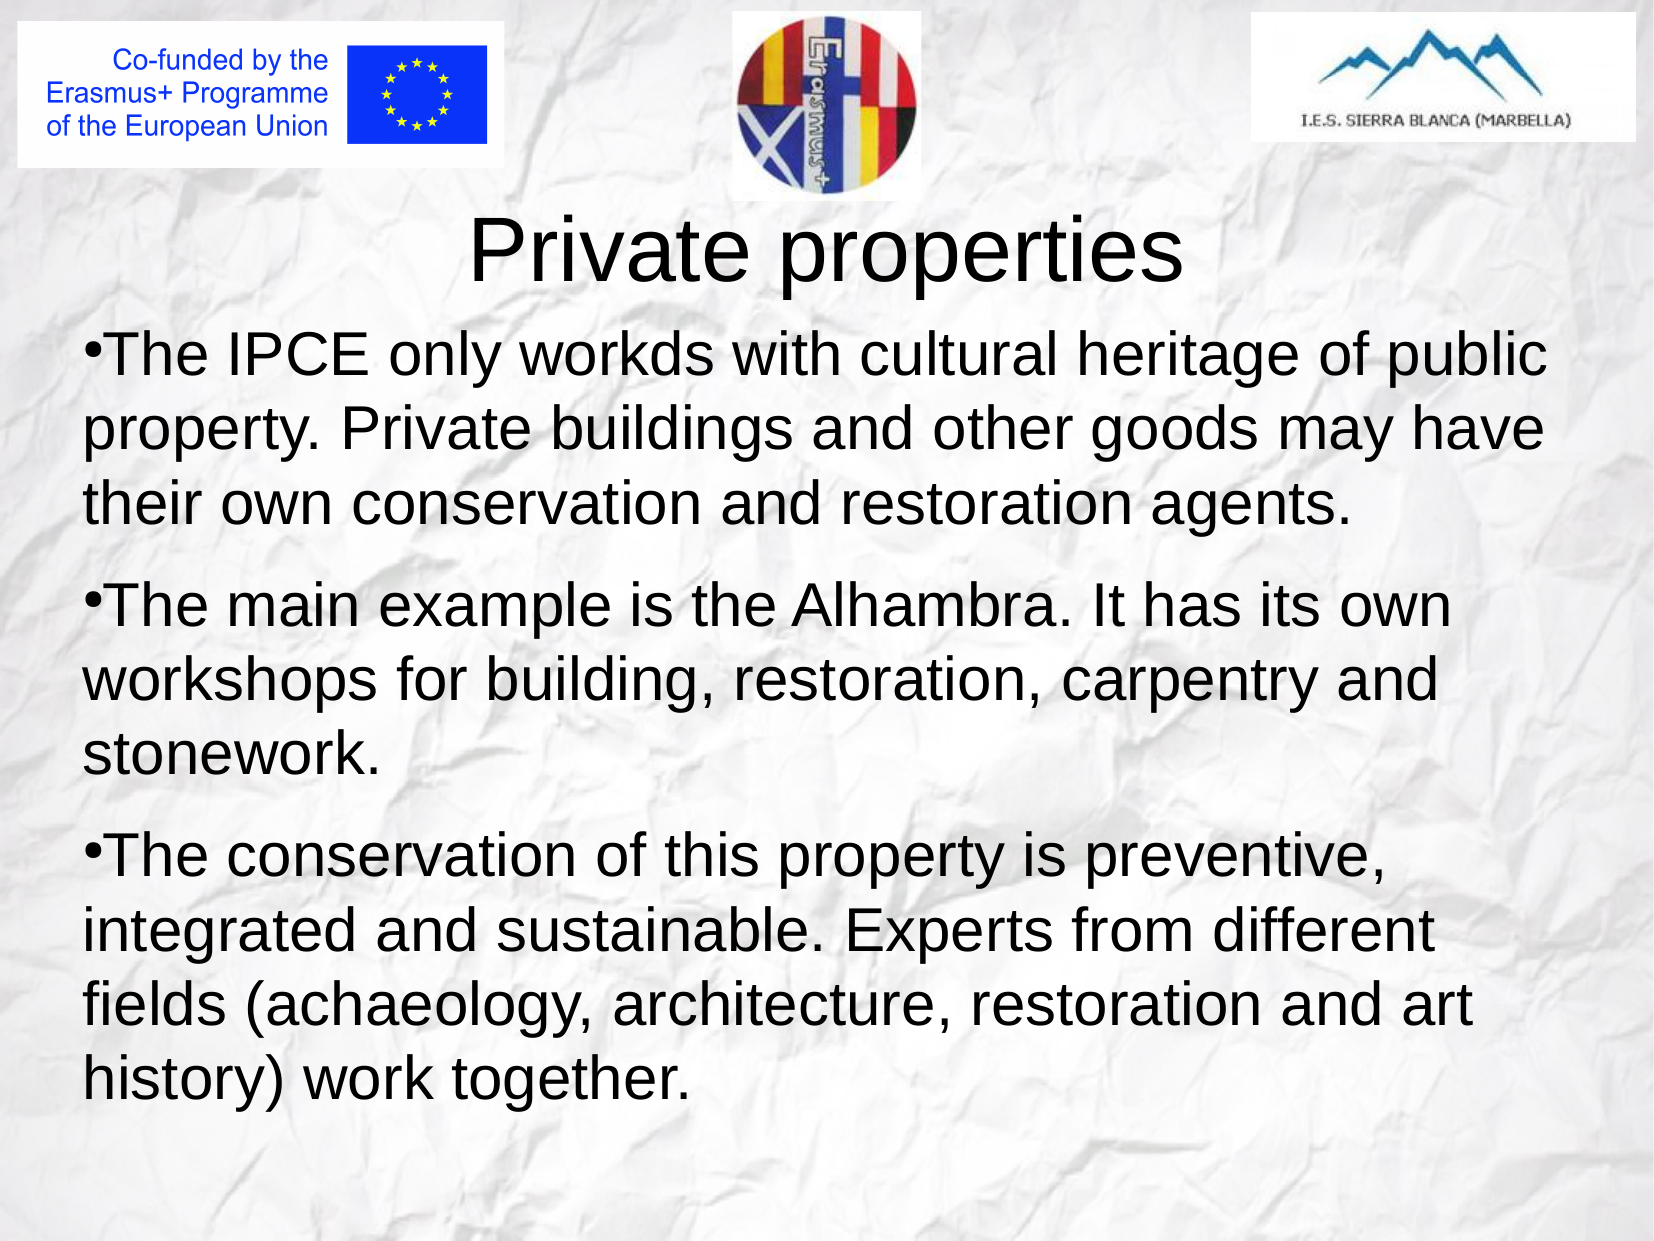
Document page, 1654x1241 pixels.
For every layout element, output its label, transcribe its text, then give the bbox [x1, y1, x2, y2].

title Private properties [82, 177, 1571, 313]
list The IPCE only workds with cultural heritage of public property. Private buildings and other goods may have their own conservation and restoration agents. The main example is the Alhambra. It has its own workshops for building, restoration, carpentry and stonework. The conservation of this property is preventive, integrated and sustainable. Experts from different fields (achaeology, architecture, restoration and art history) work together. [82, 313, 1571, 1195]
picture [0, 0, 1654, 1241]
